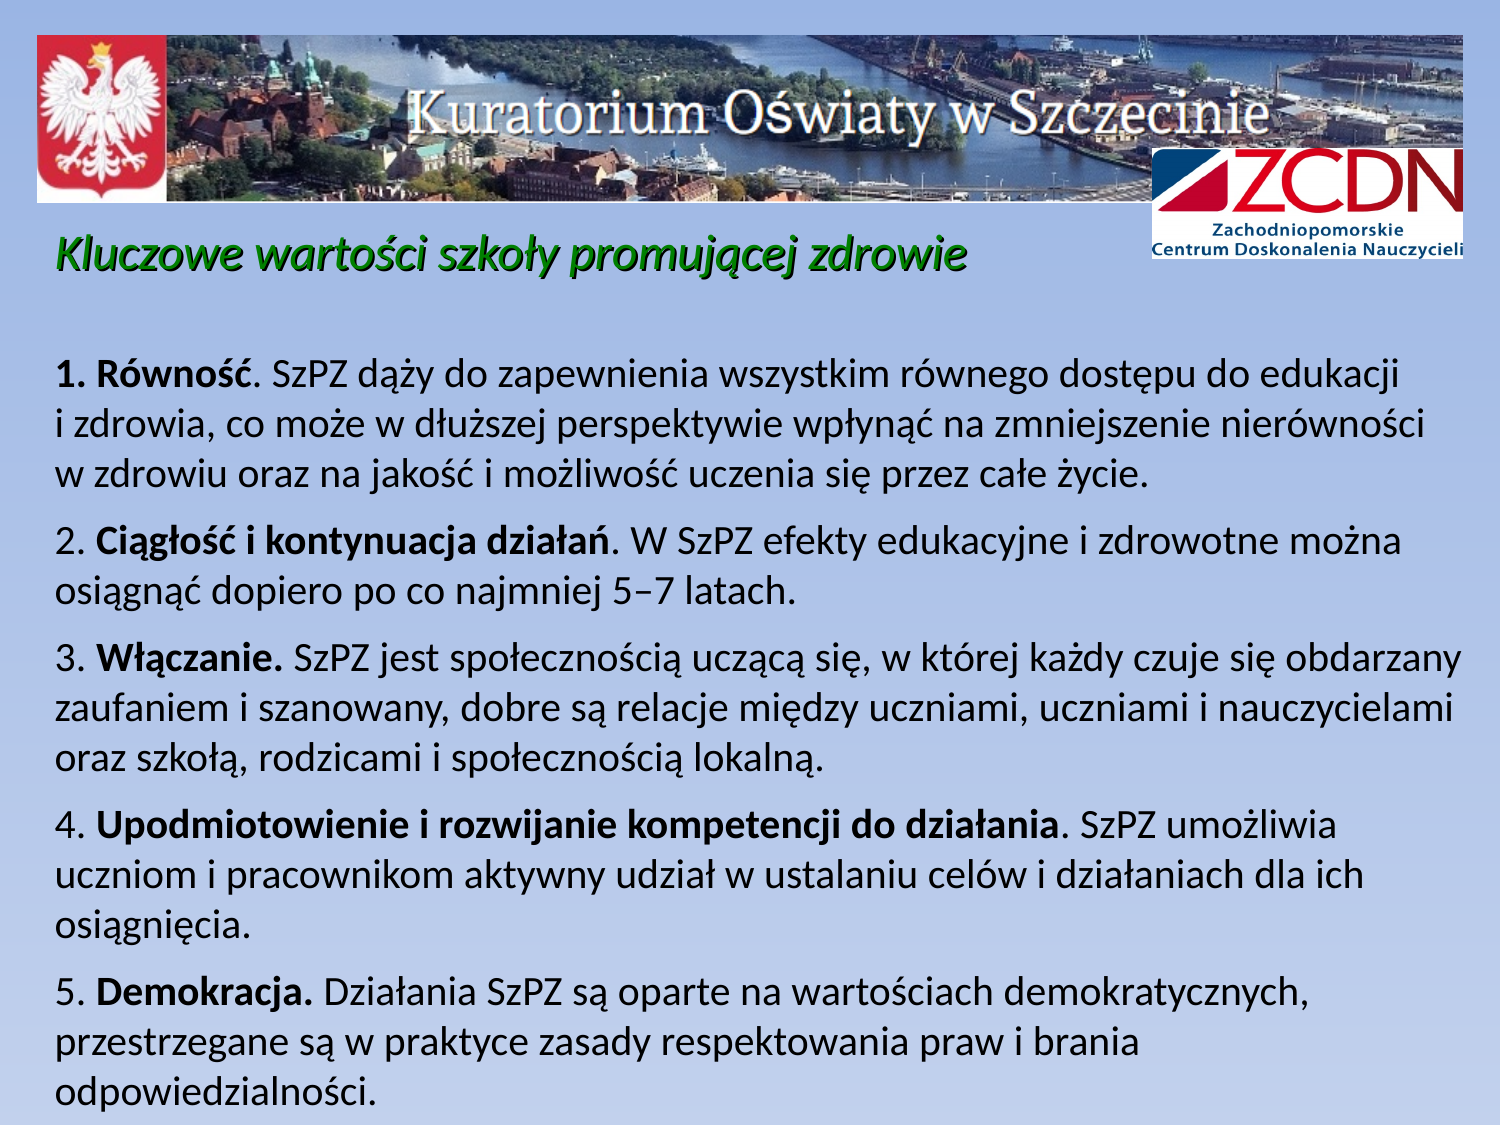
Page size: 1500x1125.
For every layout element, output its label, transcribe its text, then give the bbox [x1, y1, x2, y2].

list Kluczowe wartości szkoły promującej zdrowie 1. Równość. SzPZ dąży do zapewnienia wszystkim równego dostępu do edukacji i zdrowia, co może w dłuższej perspektywie wpłynąć na zmniejszenie nierówności w zdrowiu oraz na jakość i możliwość uczenia się przez całe życie. 2. Ciągłość i kontynuacja działań. W SzPZ efekty edukacyjne i zdrowotne można osiągnąć dopiero po co najmniej 5–7 latach. 3. Włączanie. SzPZ jest społecznością uczącą się, w której każdy czuje się obdarzany zaufaniem i szanowany, dobre są relacje między uczniami, uczniami i nauczycielami oraz szkołą, rodzicami i społecznością lokalną. 4. Upodmiotowienie i rozwijanie kompetencji do działania. SzPZ umożliwia uczniom i pracownikom aktywny udział w ustalaniu celów i działaniach dla ich osiągnięcia. 5. Demokracja. Działania SzPZ są oparte na wartościach demokratycznych, przestrzegane są w praktyce zasady respektowania praw i brania odpowiedzialności. [37, 211, 1480, 1125]
picture [37, 35, 1463, 259]
